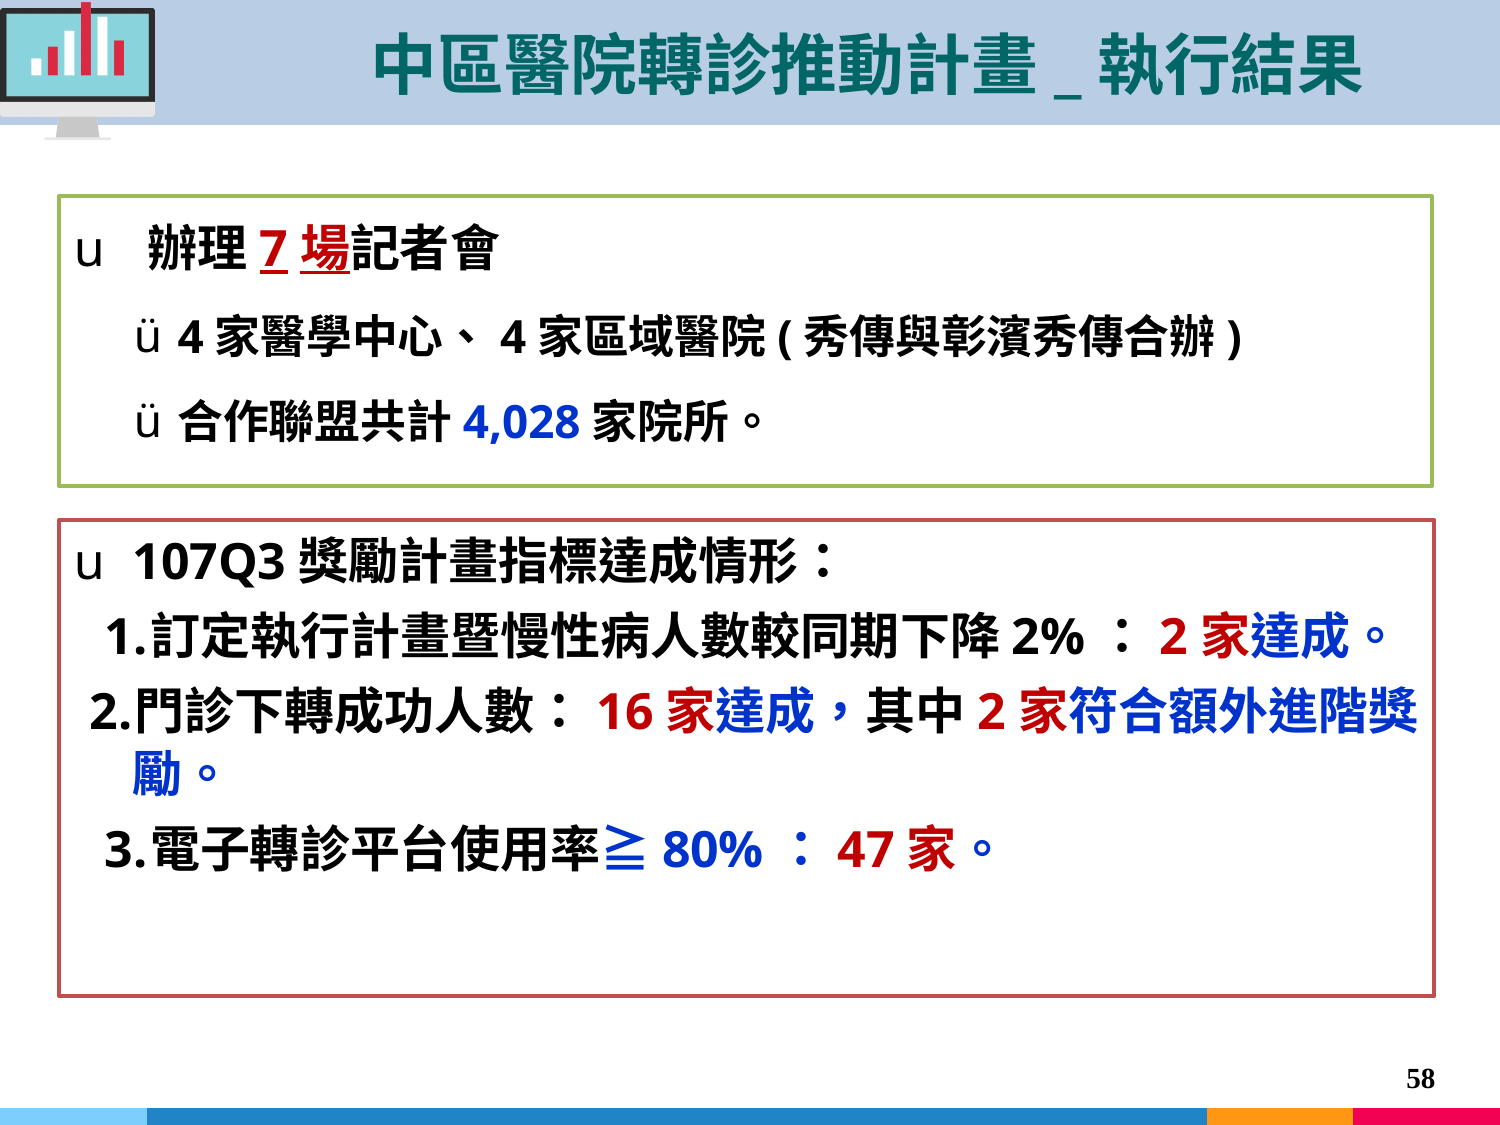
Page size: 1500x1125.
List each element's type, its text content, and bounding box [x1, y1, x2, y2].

title 中區醫院轉診推動計畫_執行結果 [235, 0, 1500, 128]
list 辦理7場記者會 4家醫學中心、4家區域醫院(秀傳與彰濱秀傳合辦) 合作聯盟共計4,028家院所。 [59, 196, 1432, 487]
text_box 107Q3獎勵計畫指標達成情形： 訂定執行計畫暨慢性病人數較同期下降2%：2家達成。 門診下轉成功人數：16家達成，其中2家符合額外進階獎勵。 電子轉診平台使用率≧80%：47家。 [59, 520, 1435, 996]
text_box <編號> [1391, 1043, 1482, 1113]
picture [0, 0, 155, 143]
